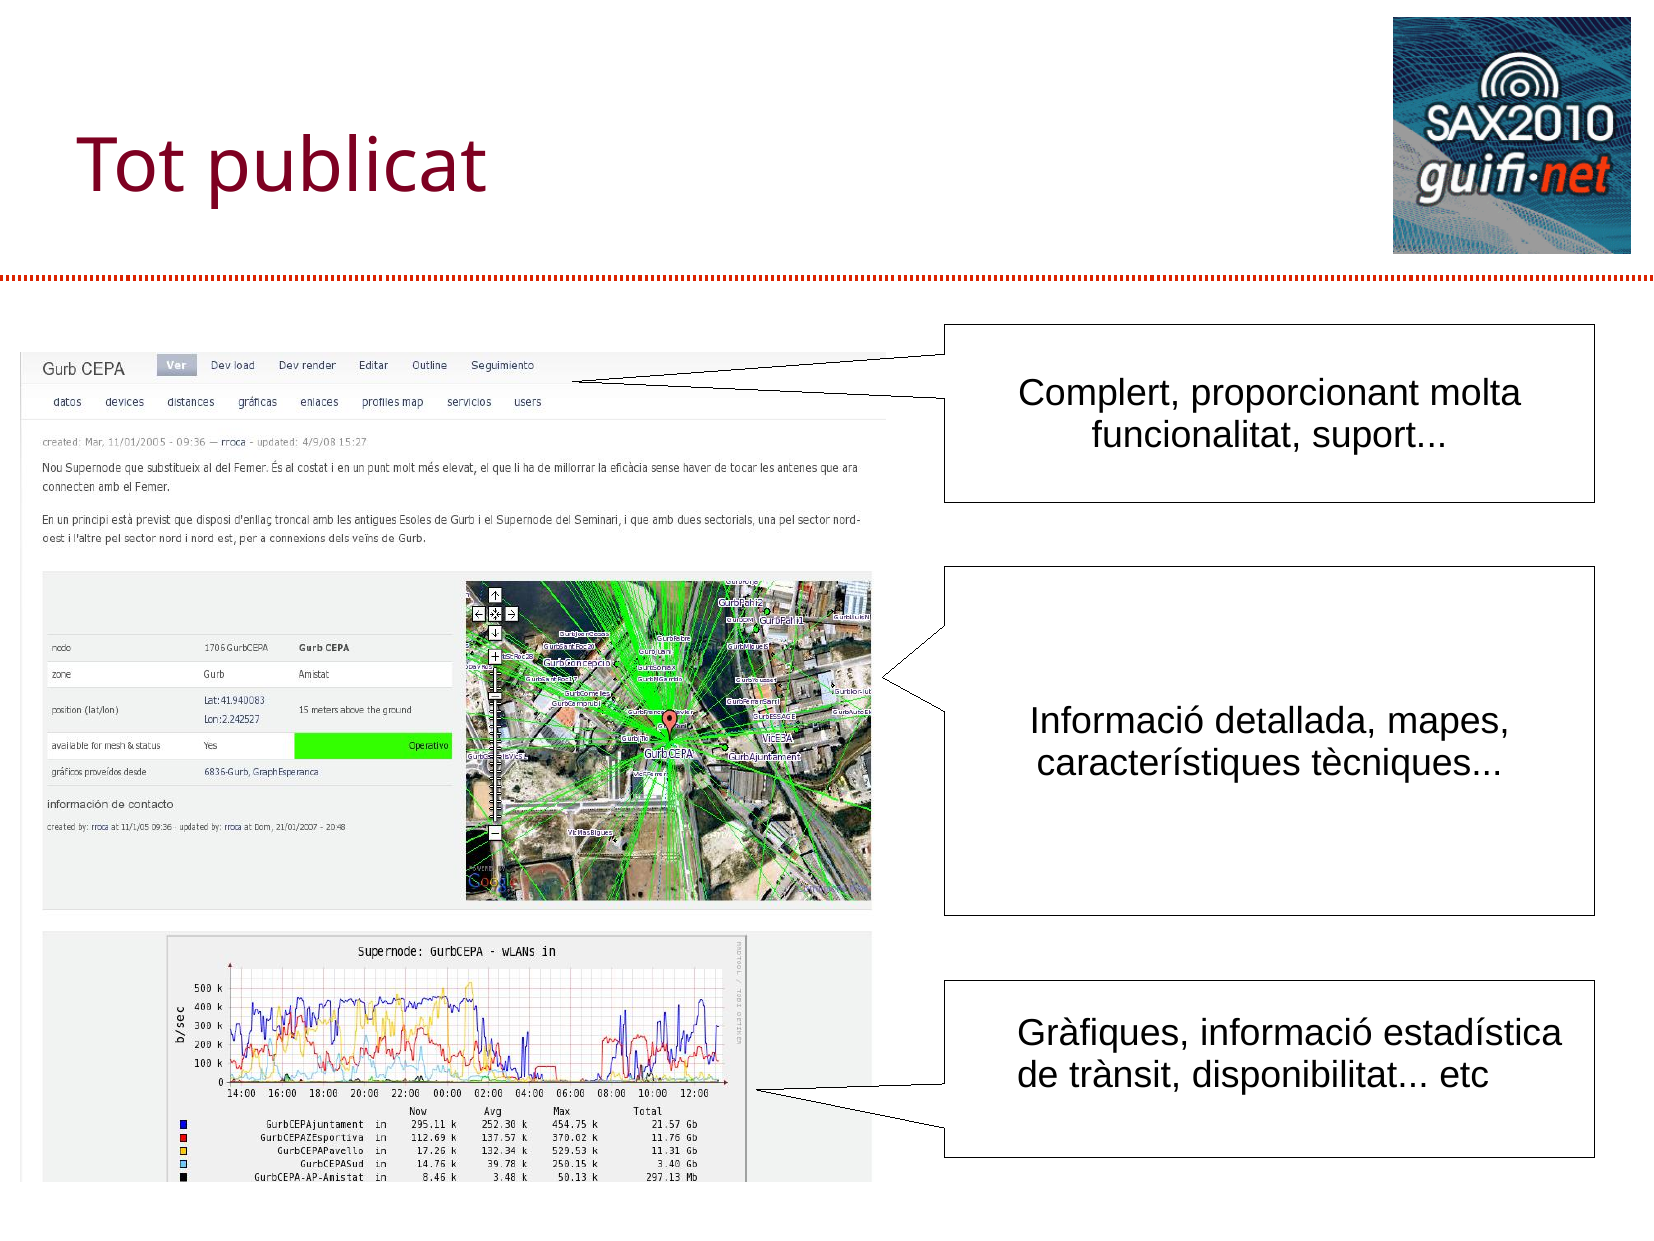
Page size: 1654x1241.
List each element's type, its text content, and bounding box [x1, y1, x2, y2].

picture [20, 352, 886, 1182]
text_box Informació detallada, mapes, característiques tècniques... [882, 566, 1595, 916]
text_box [756, 980, 1595, 1158]
picture [1393, 17, 1631, 254]
text_box Gràfiques, informació estadística de trànsit, disponibilitat... etc [1002, 1003, 1578, 1152]
title Tot publicat [76, 66, 1093, 259]
text_box Complert, proporcionant molta funcionalitat, suport... [572, 324, 1595, 503]
